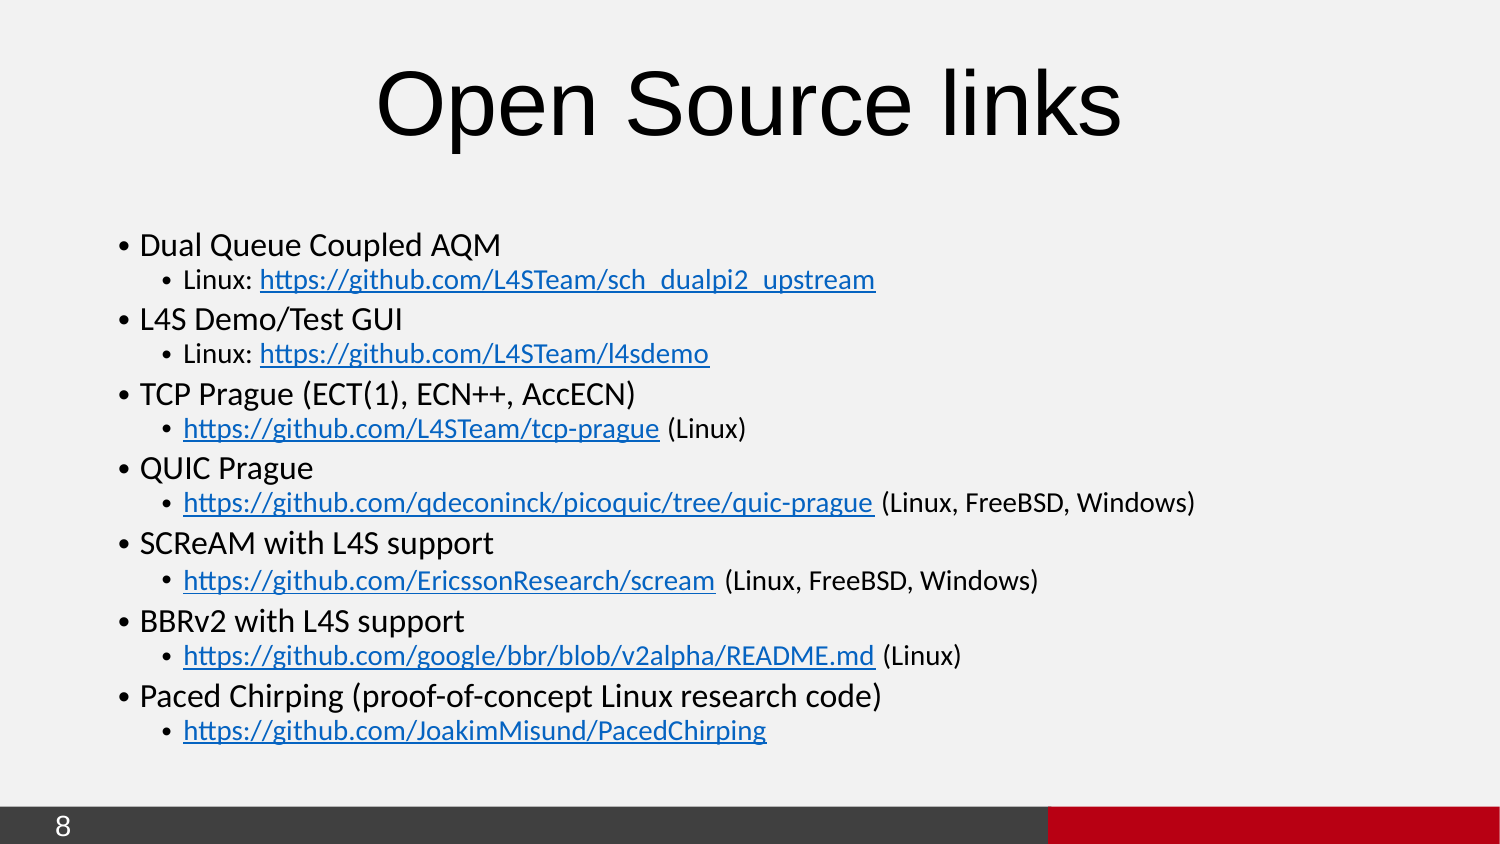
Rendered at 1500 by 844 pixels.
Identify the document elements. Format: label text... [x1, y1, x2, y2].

list Dual Queue Coupled AQM Linux: https://github.com/L4STeam/sch_dualpi2_upstream L4S Demo/Test GUI Linux: https://github.com/L4STeam/l4sdemo TCP Prague (ECT(1), ECN++, AccECN) https://github.com/L4STeam/tcp-prague (Linux) QUIC Prague https://github.com/qdeconinck/picoquic/tree/quic-prague (Linux, FreeBSD, Windows) SCReAM with L4S support https://github.com/EricssonResearch/scream (Linux, FreeBSD, Windows) BBRv2 with L4S support https://github.com/google/bbr/blob/v2alpha/README.md (Linux) Paced Chirping (proof-of-concept Linux research code) https://github.com/JoakimMisund/PacedChirping [103, 224, 1374, 760]
title Open Source links [75, 33, 1425, 175]
